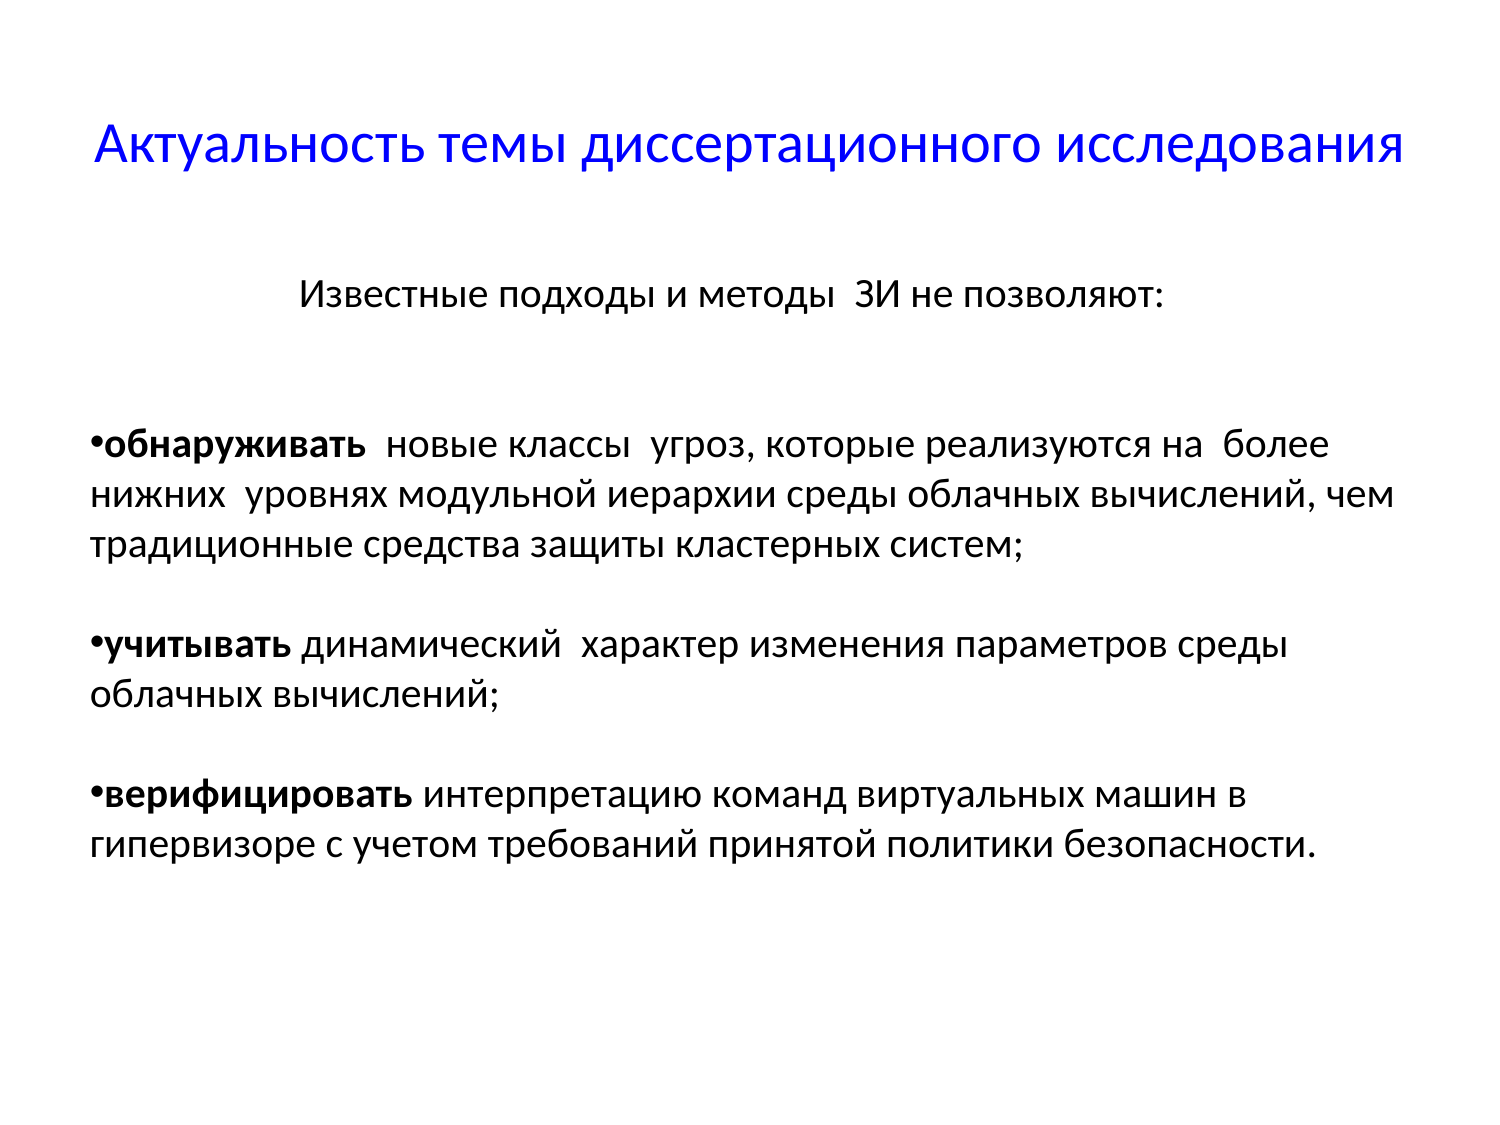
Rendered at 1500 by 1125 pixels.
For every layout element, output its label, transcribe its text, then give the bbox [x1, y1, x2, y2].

text_box Актуальность темы диссертационного исследования [75, 45, 1426, 208]
text_box Известные подходы и методы ЗИ не позволяют: обнаруживать новые классы угроз, которые реализуются на более нижних уровнях модульной иерархии среды облачных вычислений, чем традиционные средства защиты кластерных систем; учитывать динамический характер изменения параметров среды облачных вычислений; верифицировать интерпретацию команд виртуальных машин в гипервизоре с учетом требований принятой политики безопасности. [75, 208, 1426, 1006]
